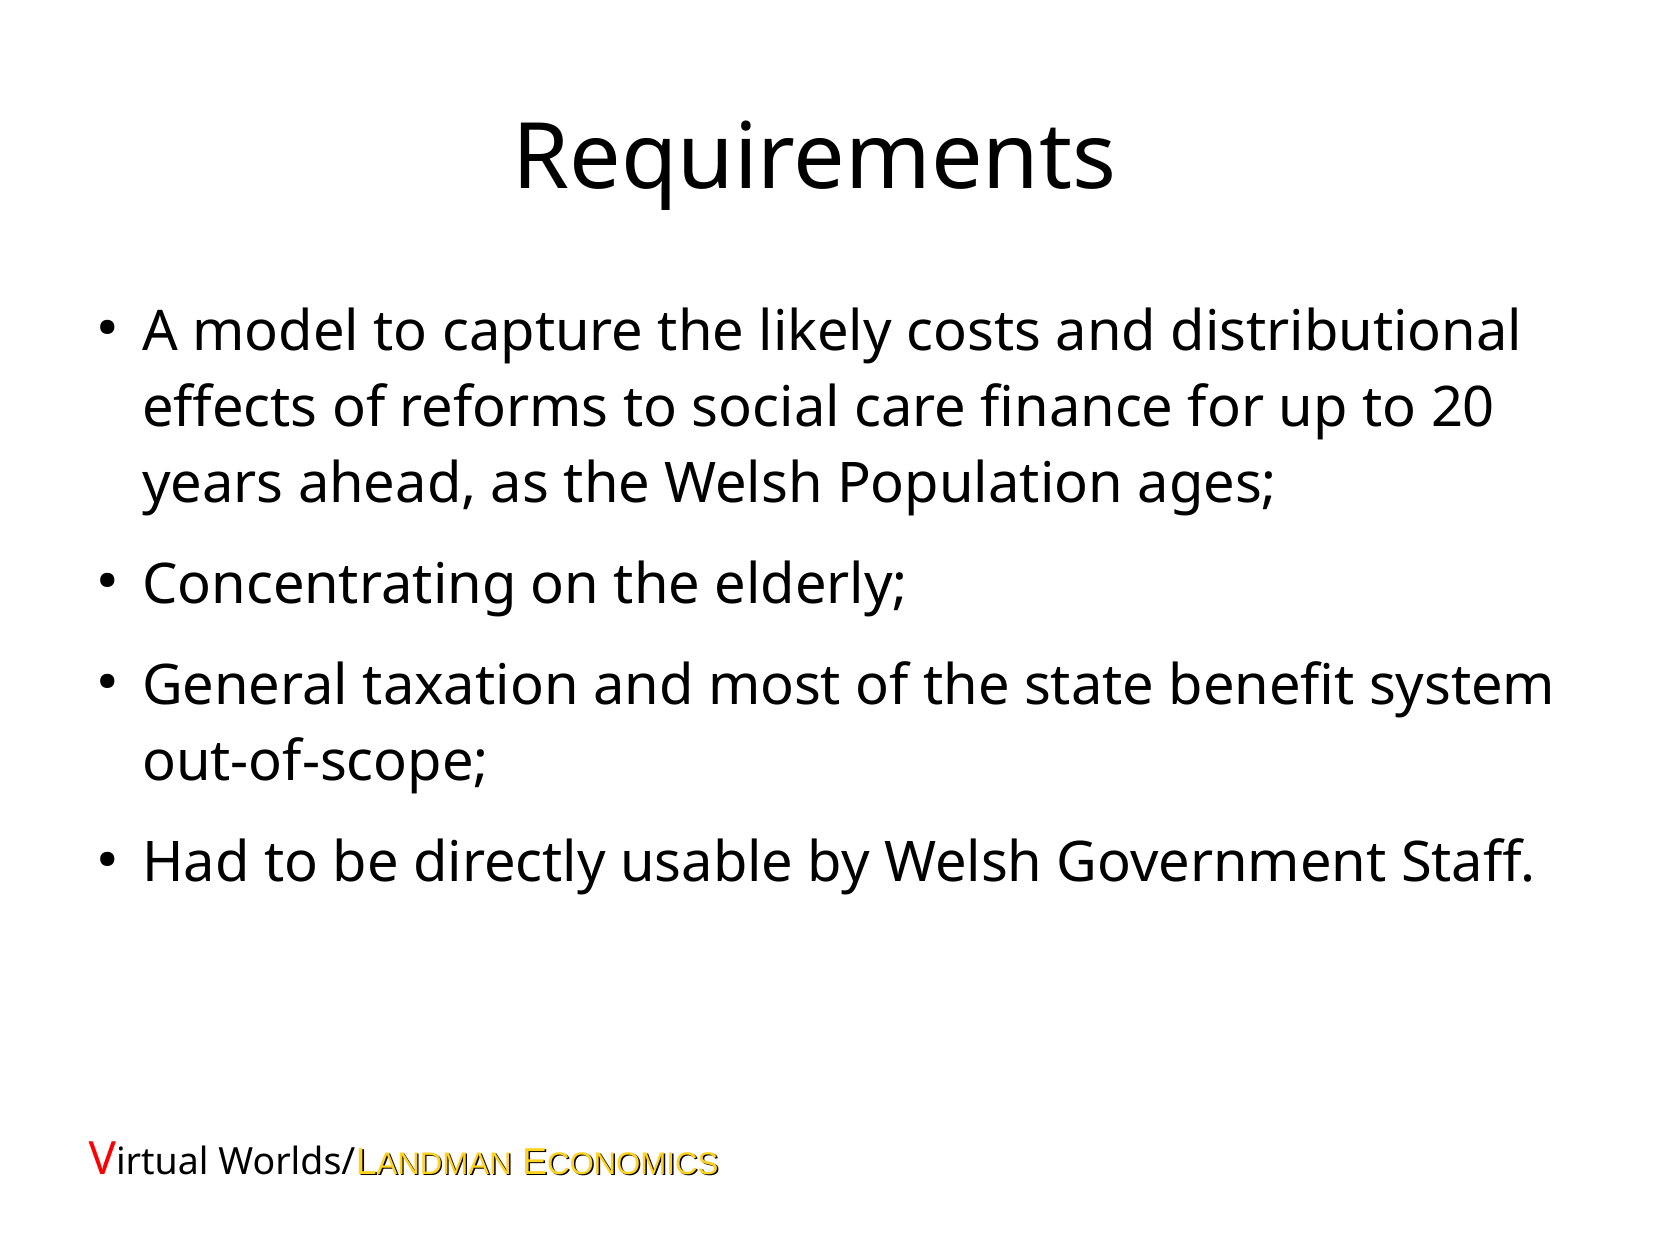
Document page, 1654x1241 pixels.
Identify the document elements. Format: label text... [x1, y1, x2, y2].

title Requirements [82, 49, 1571, 257]
list A model to capture the likely costs and distributional effects of reforms to social care finance for up to 20 years ahead, as the Welsh Population ages; Concentrating on the elderly; General taxation and most of the state benefit system out-of-scope; Had to be directly usable by Welsh Government Staff. [82, 290, 1571, 1010]
